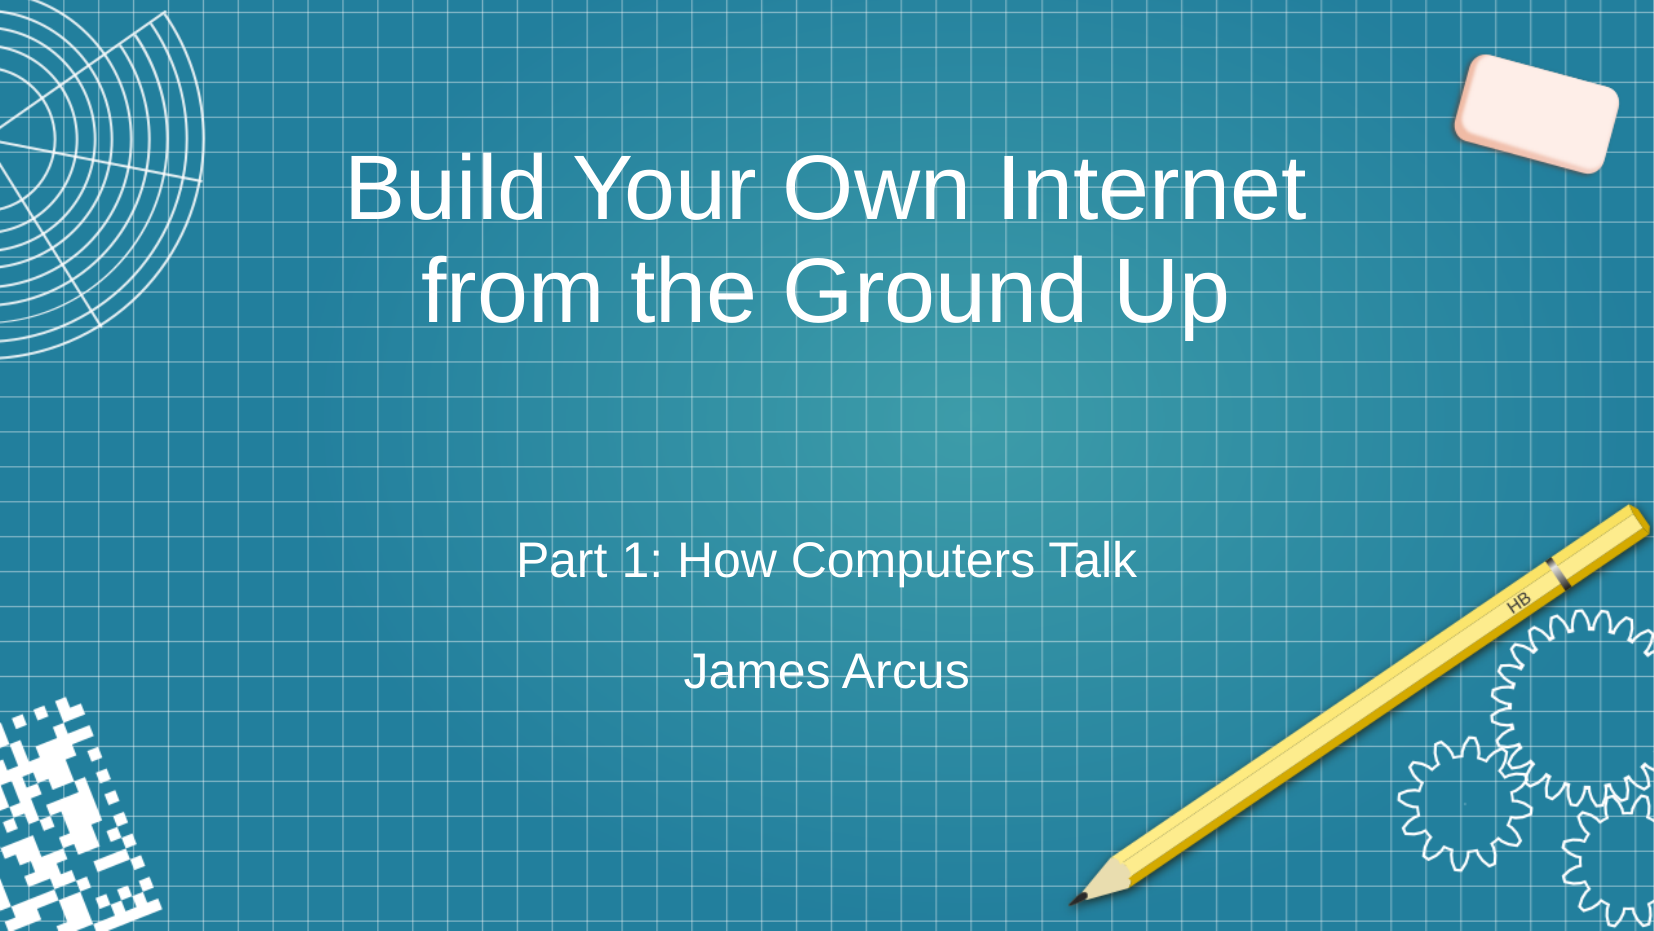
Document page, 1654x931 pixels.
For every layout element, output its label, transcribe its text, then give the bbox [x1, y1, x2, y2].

title Build Your Own Internet from the Ground Up [82, 132, 1571, 346]
picture [0, 0, 1654, 931]
subtitle Part 1: How Computers Talk James Arcus [82, 389, 1571, 842]
